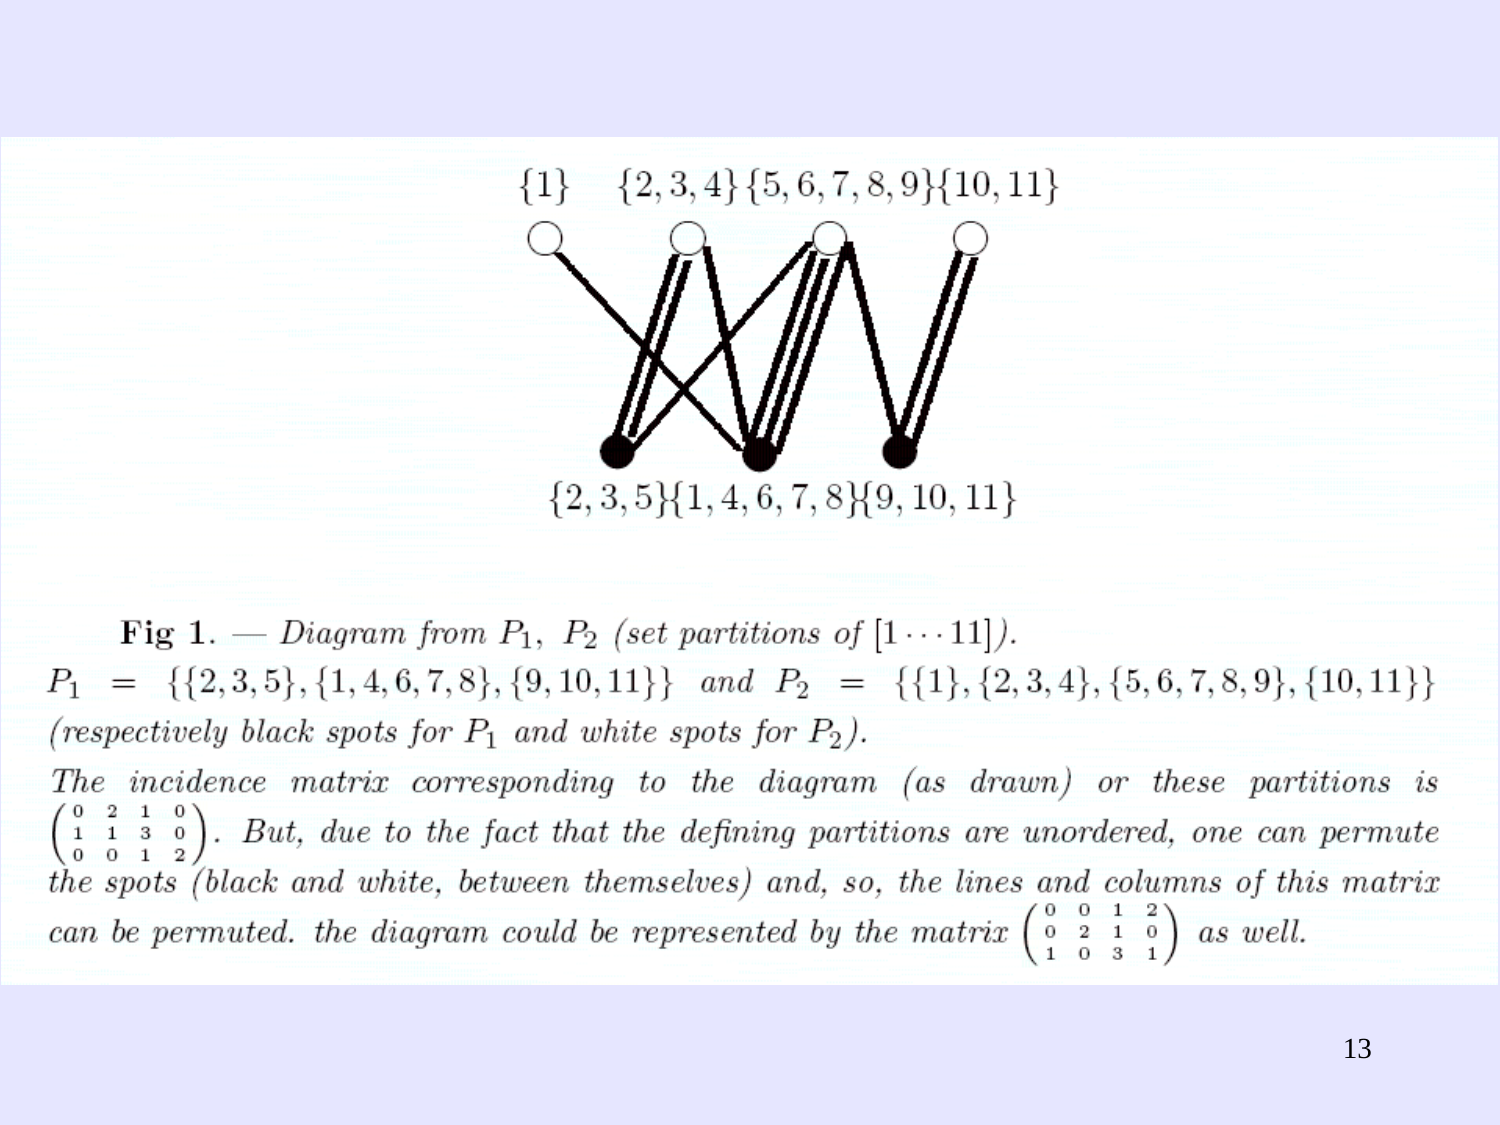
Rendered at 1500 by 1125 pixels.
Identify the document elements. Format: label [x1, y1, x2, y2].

picture [1, 137, 1498, 985]
